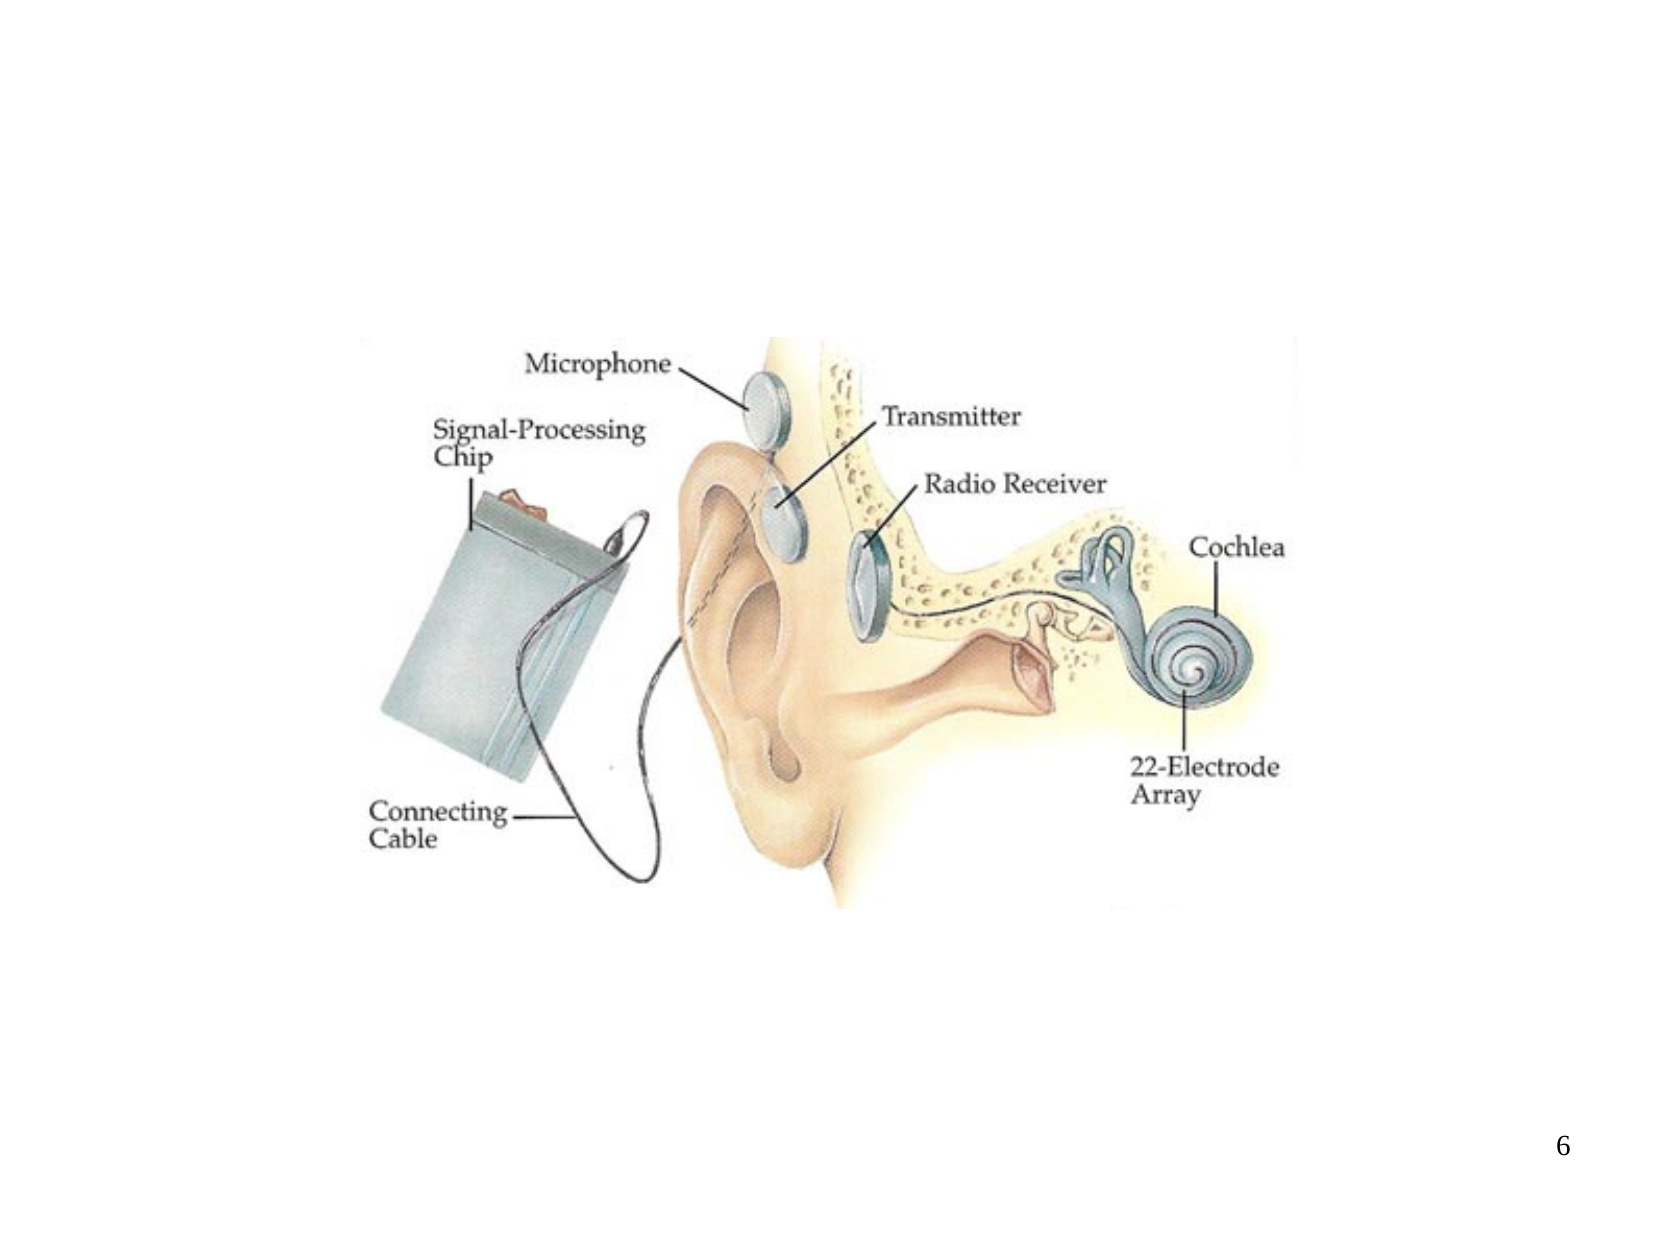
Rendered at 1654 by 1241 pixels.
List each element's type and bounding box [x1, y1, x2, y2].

picture [360, 337, 1298, 909]
